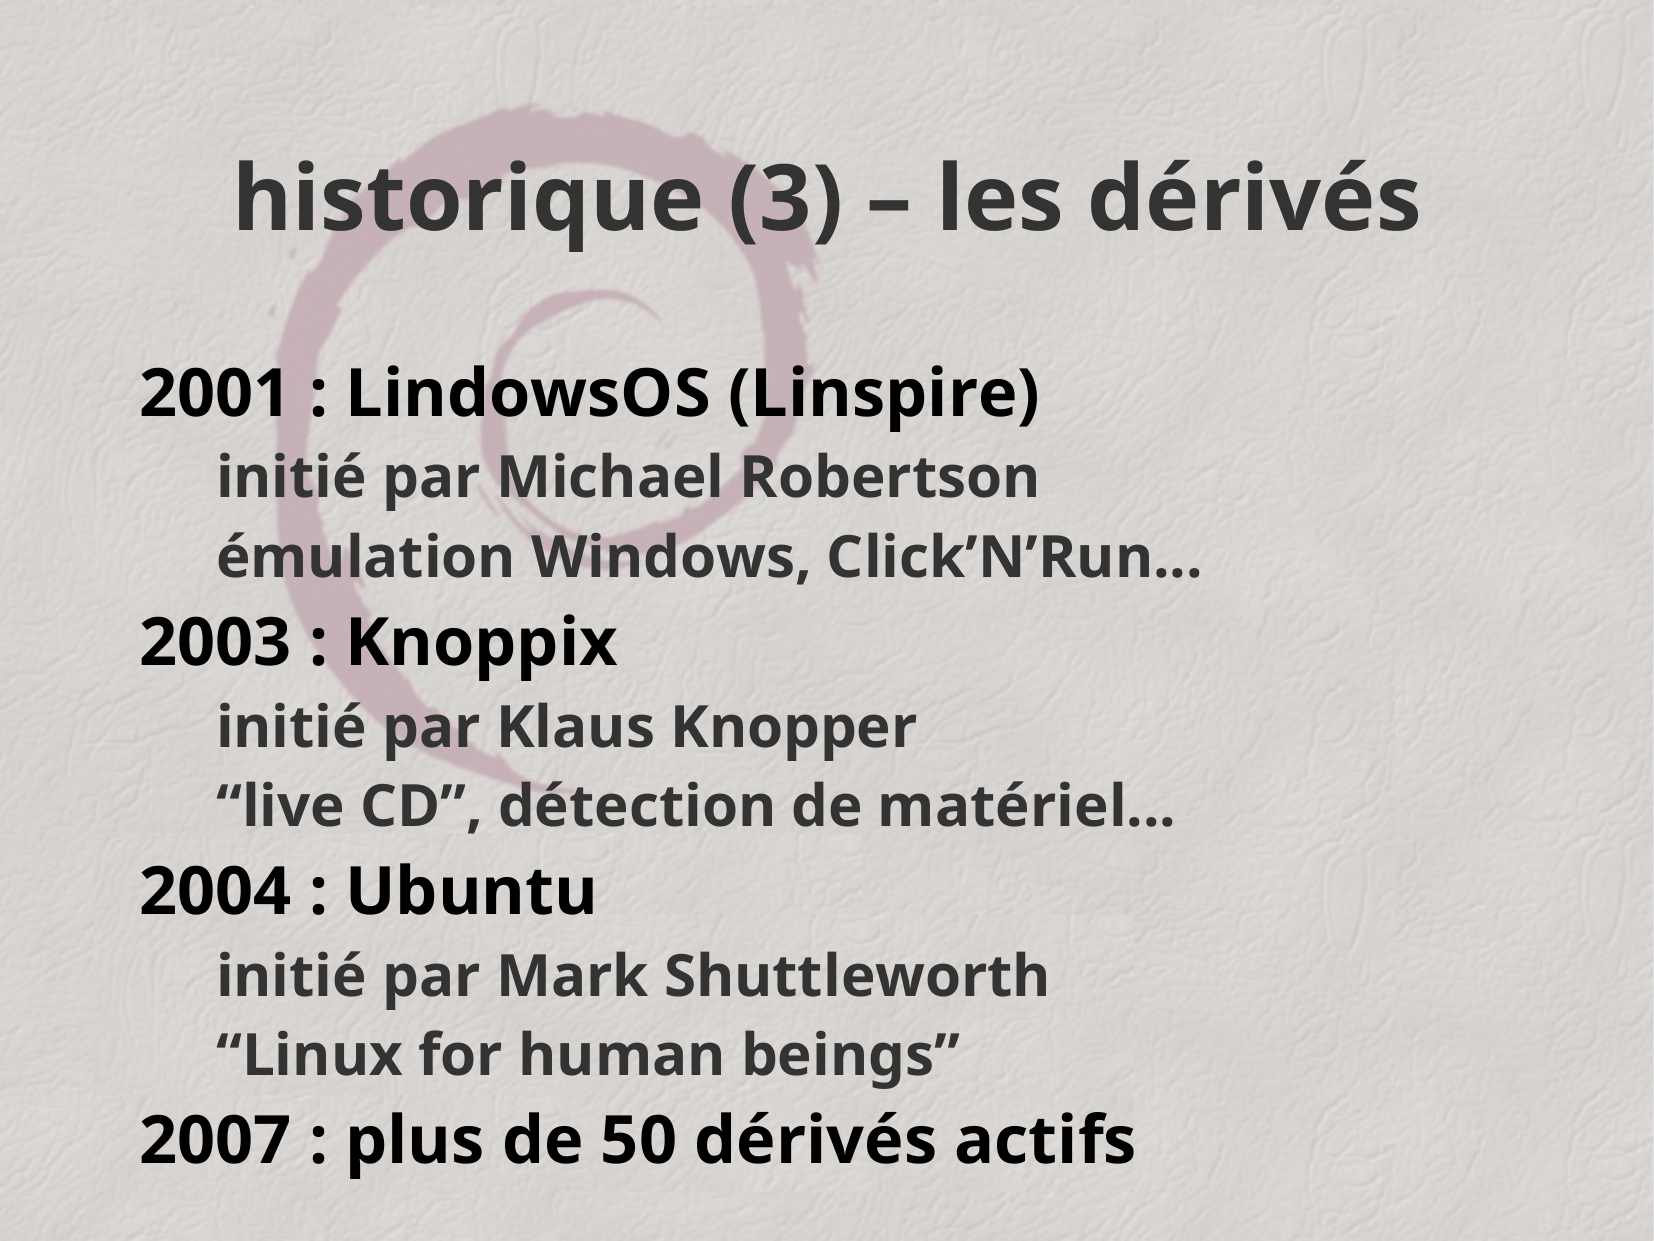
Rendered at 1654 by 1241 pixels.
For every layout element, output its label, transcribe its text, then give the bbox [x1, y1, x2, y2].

picture [0, 0, 1654, 1241]
title historique (3) – les dérivés [121, 98, 1534, 291]
list 2001 : LindowsOS (Linspire) initié par Michael Robertson émulation Windows, Click’N’Run... 2003 : Knoppix initié par Klaus Knopper “live CD”, détection de matériel... 2004 : Ubuntu initié par Mark Shuttleworth “Linux for human beings” 2007 : plus de 50 dérivés actifs [121, 344, 1534, 1112]
